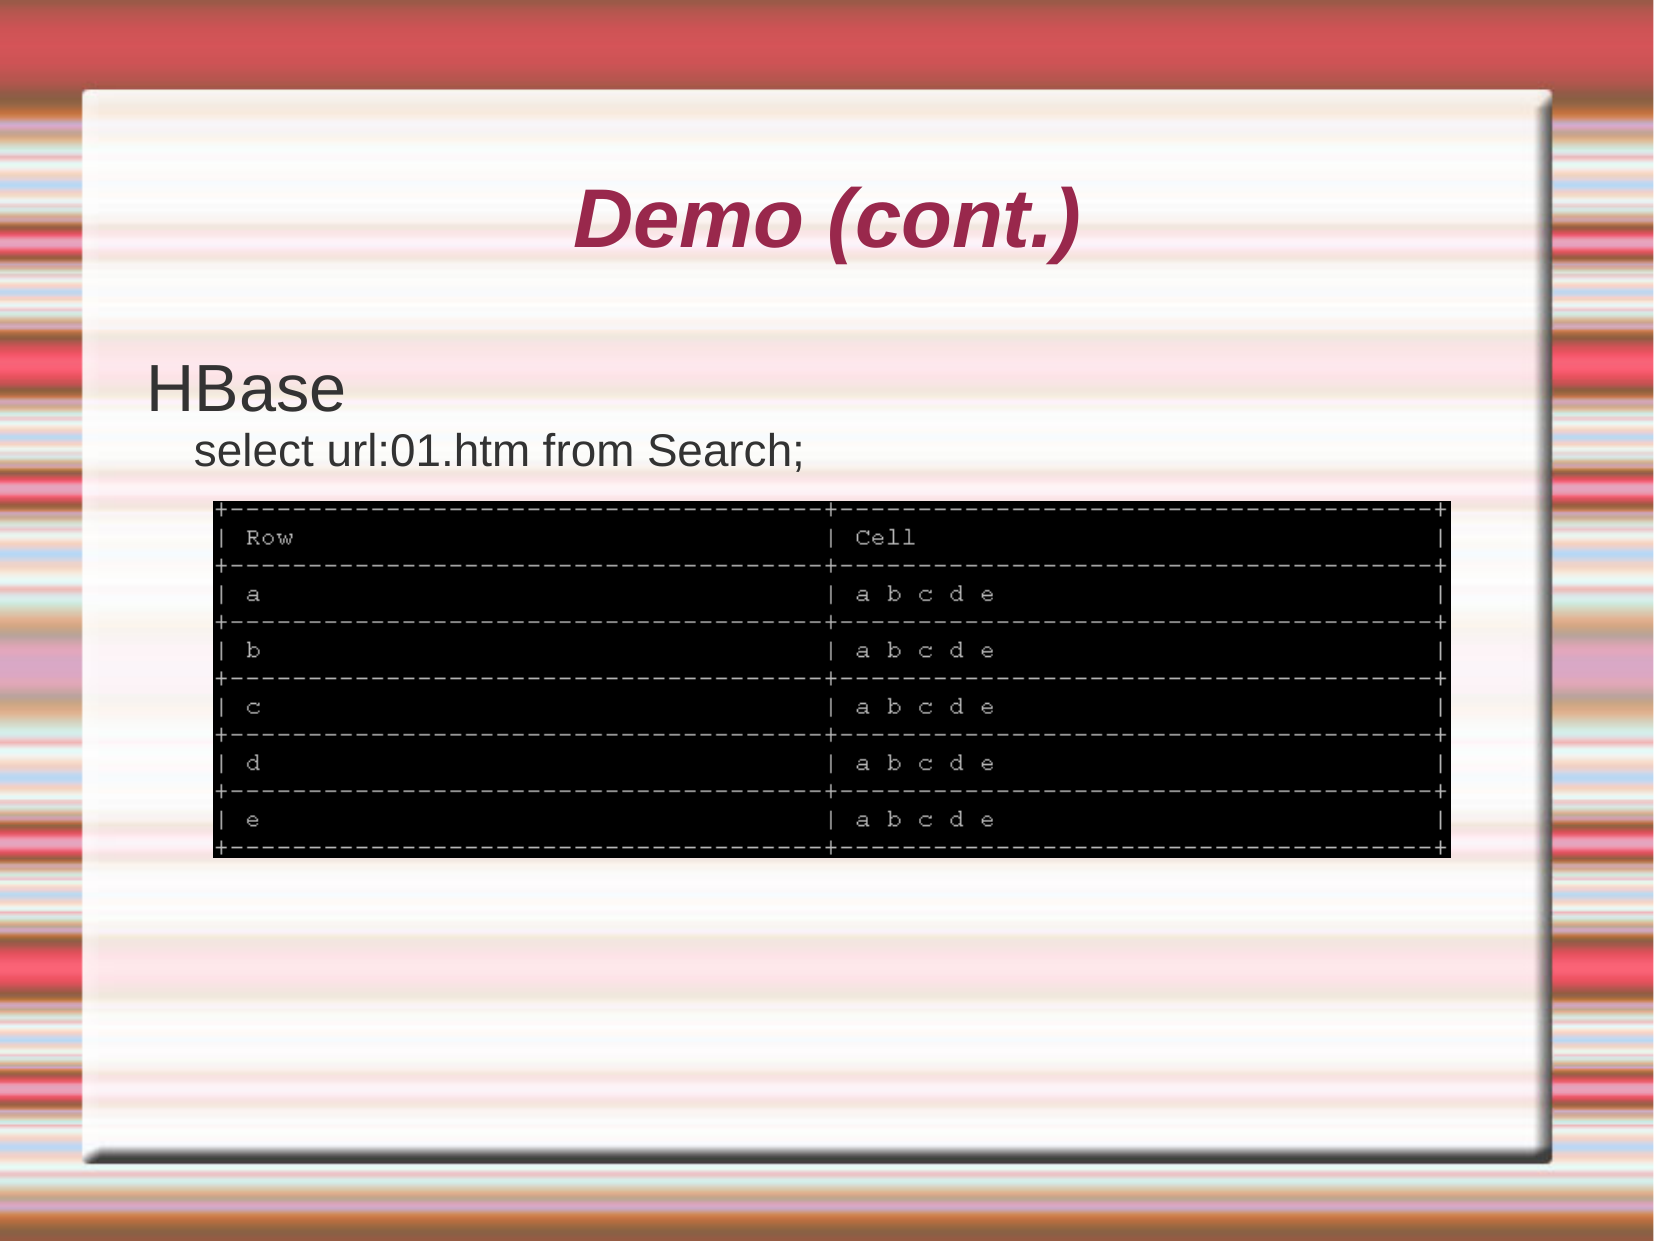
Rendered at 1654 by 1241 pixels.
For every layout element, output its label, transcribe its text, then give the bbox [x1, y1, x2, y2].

list HBase select url:01.htm from Search; [134, 350, 1516, 1118]
title Demo (cont.) [121, 122, 1534, 315]
picture [0, 0, 1654, 1241]
